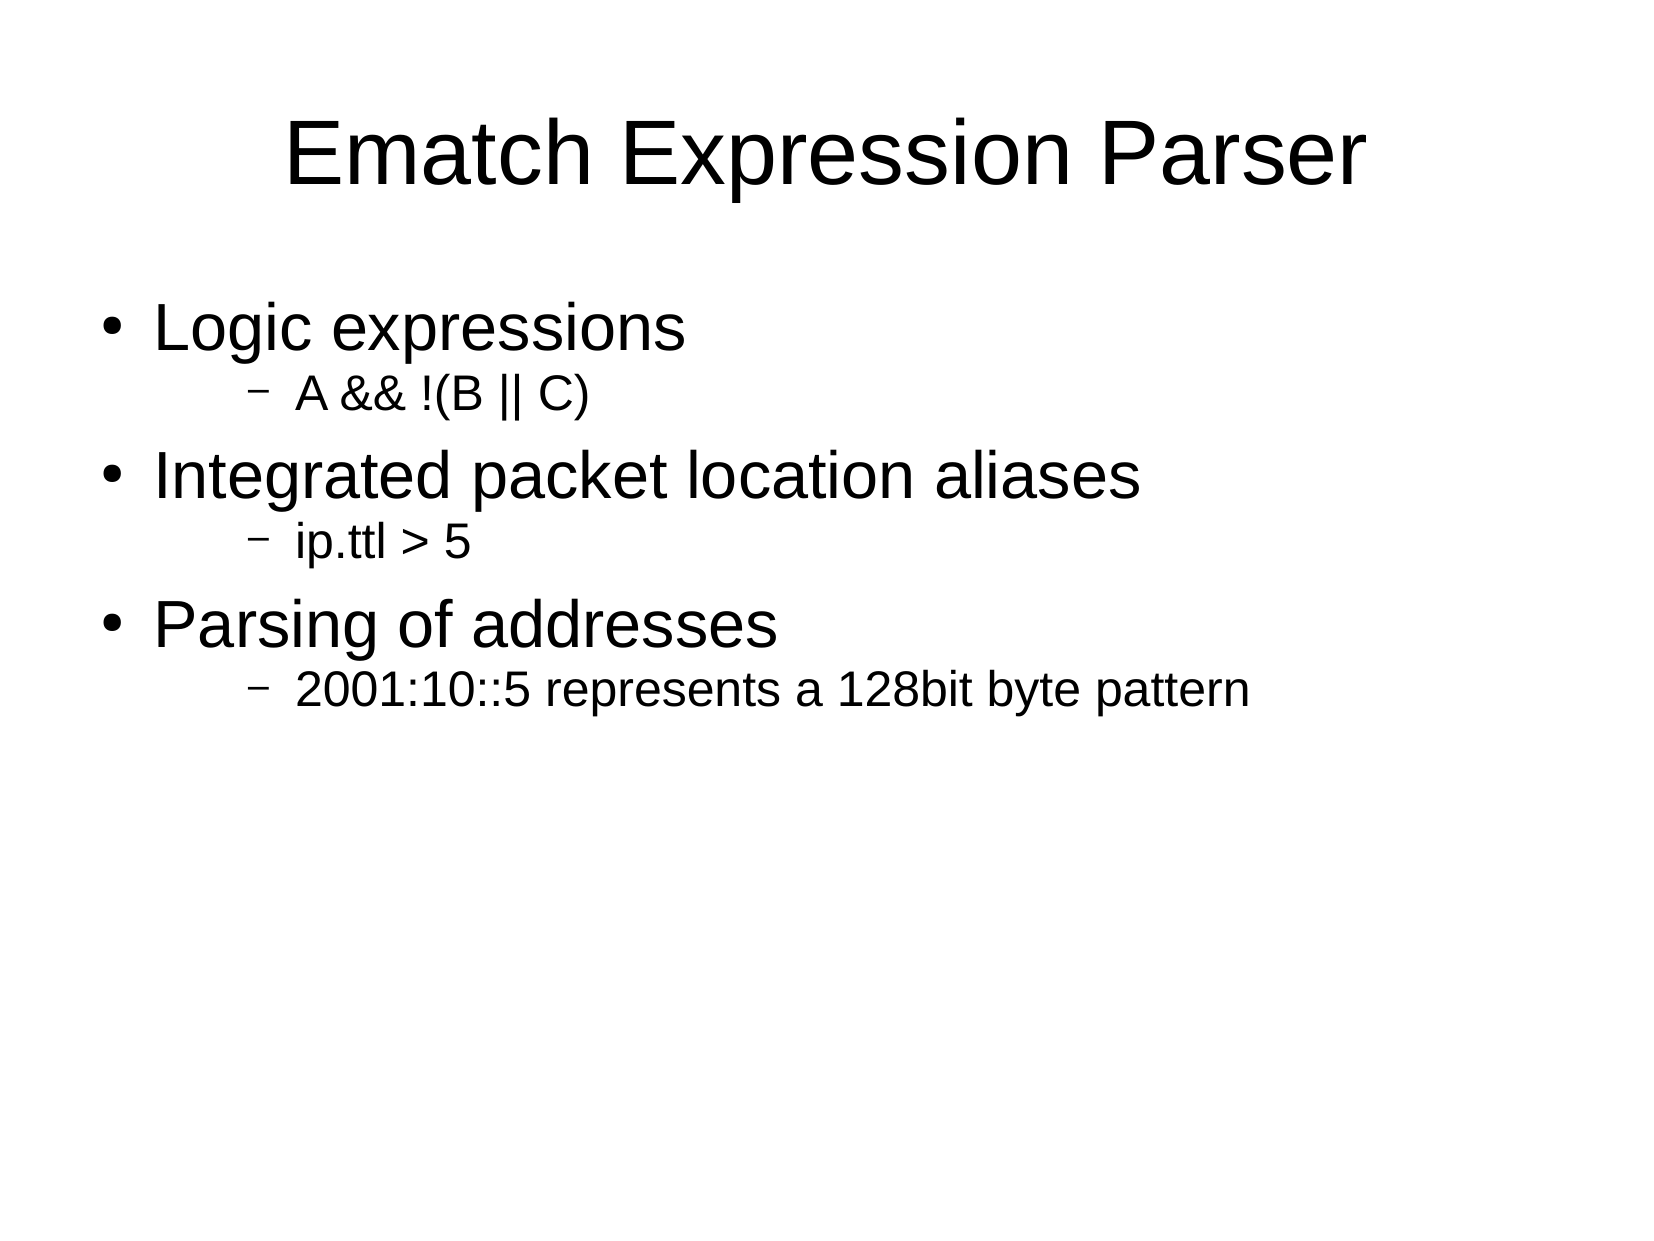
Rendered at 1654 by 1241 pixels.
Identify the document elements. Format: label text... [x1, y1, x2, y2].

list Logic expressions A && !(B || C) Integrated packet location aliases ip.ttl > 5 Parsing of addresses 2001:10::5 represents a 128bit byte pattern [82, 290, 1571, 1094]
title Ematch Expression Parser [82, 56, 1571, 250]
